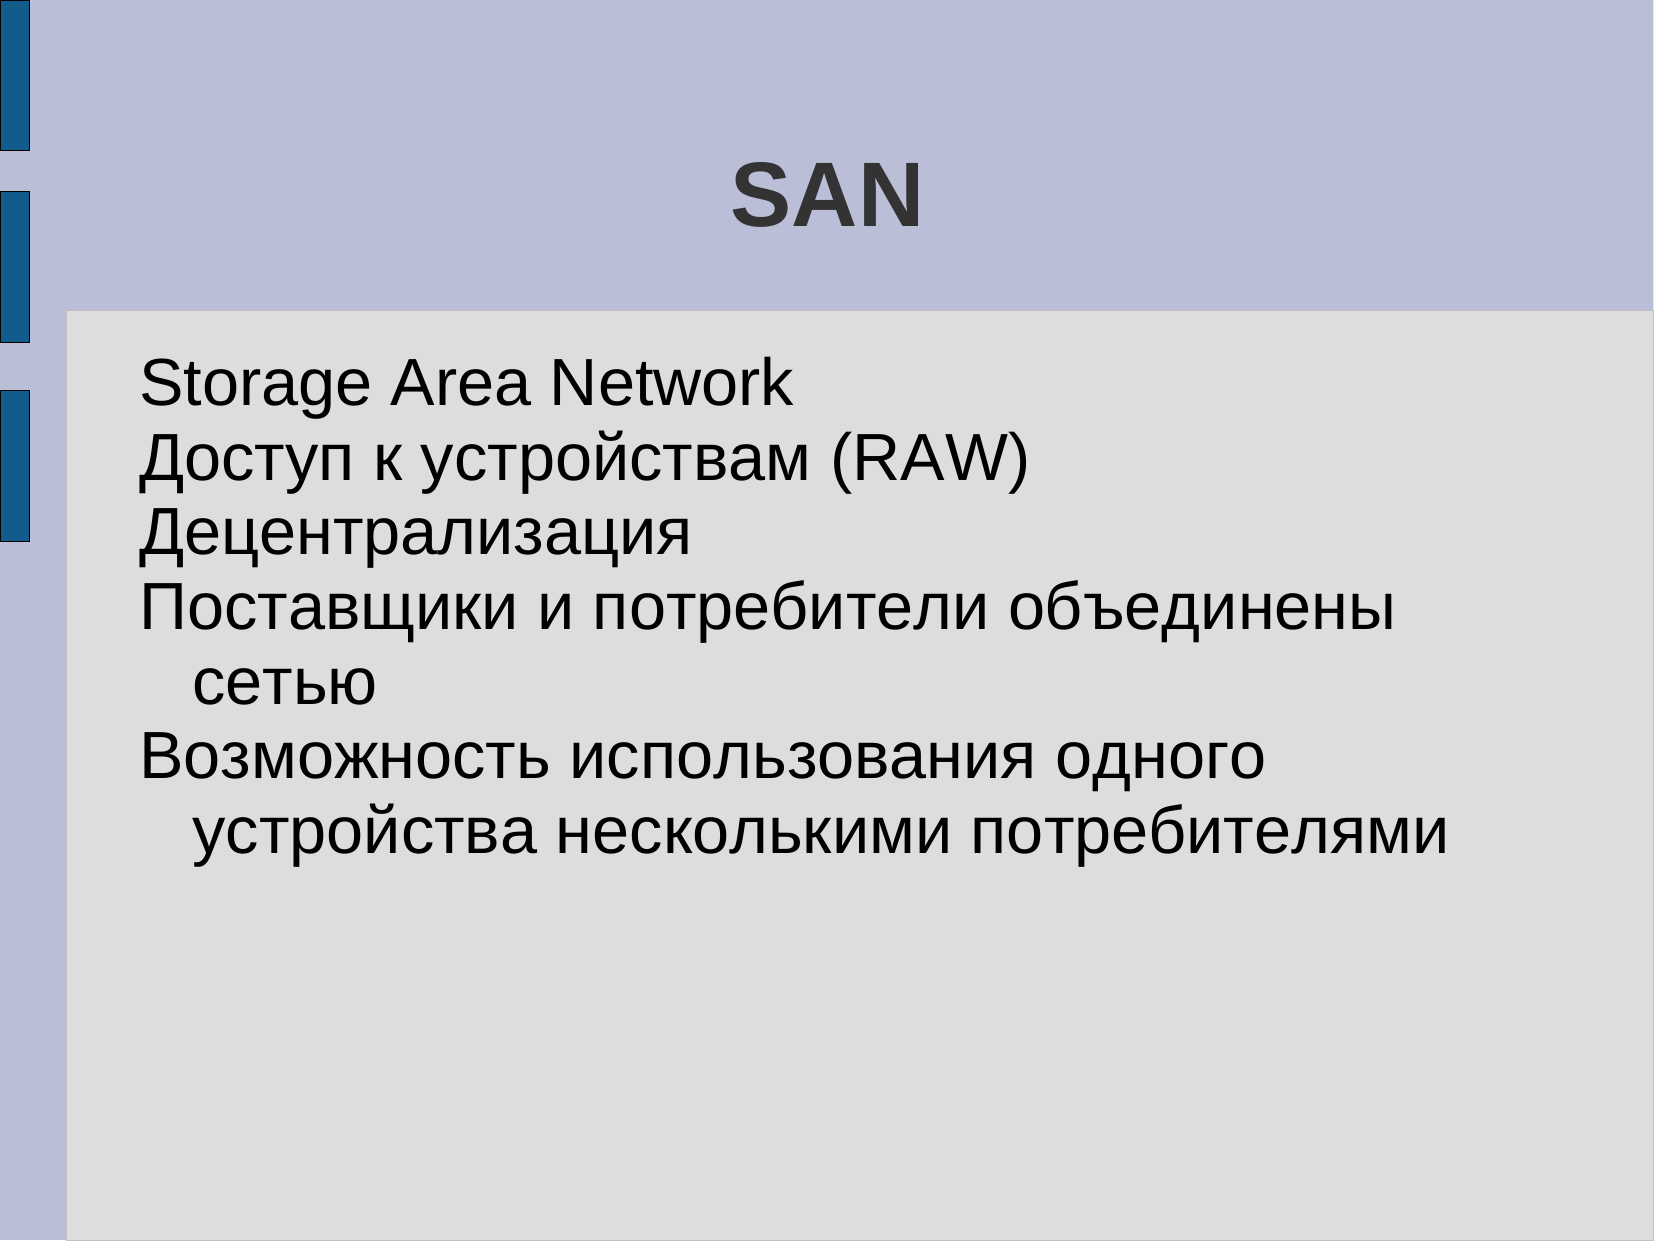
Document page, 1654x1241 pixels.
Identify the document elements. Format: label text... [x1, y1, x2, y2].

list Storage Area Network Доступ к устройствам (RAW) Децентрализация Поставщики и потребители объединены сетью Возможность использования одного устройства несколькими потребителями [121, 344, 1534, 1112]
title SAN [121, 98, 1534, 291]
